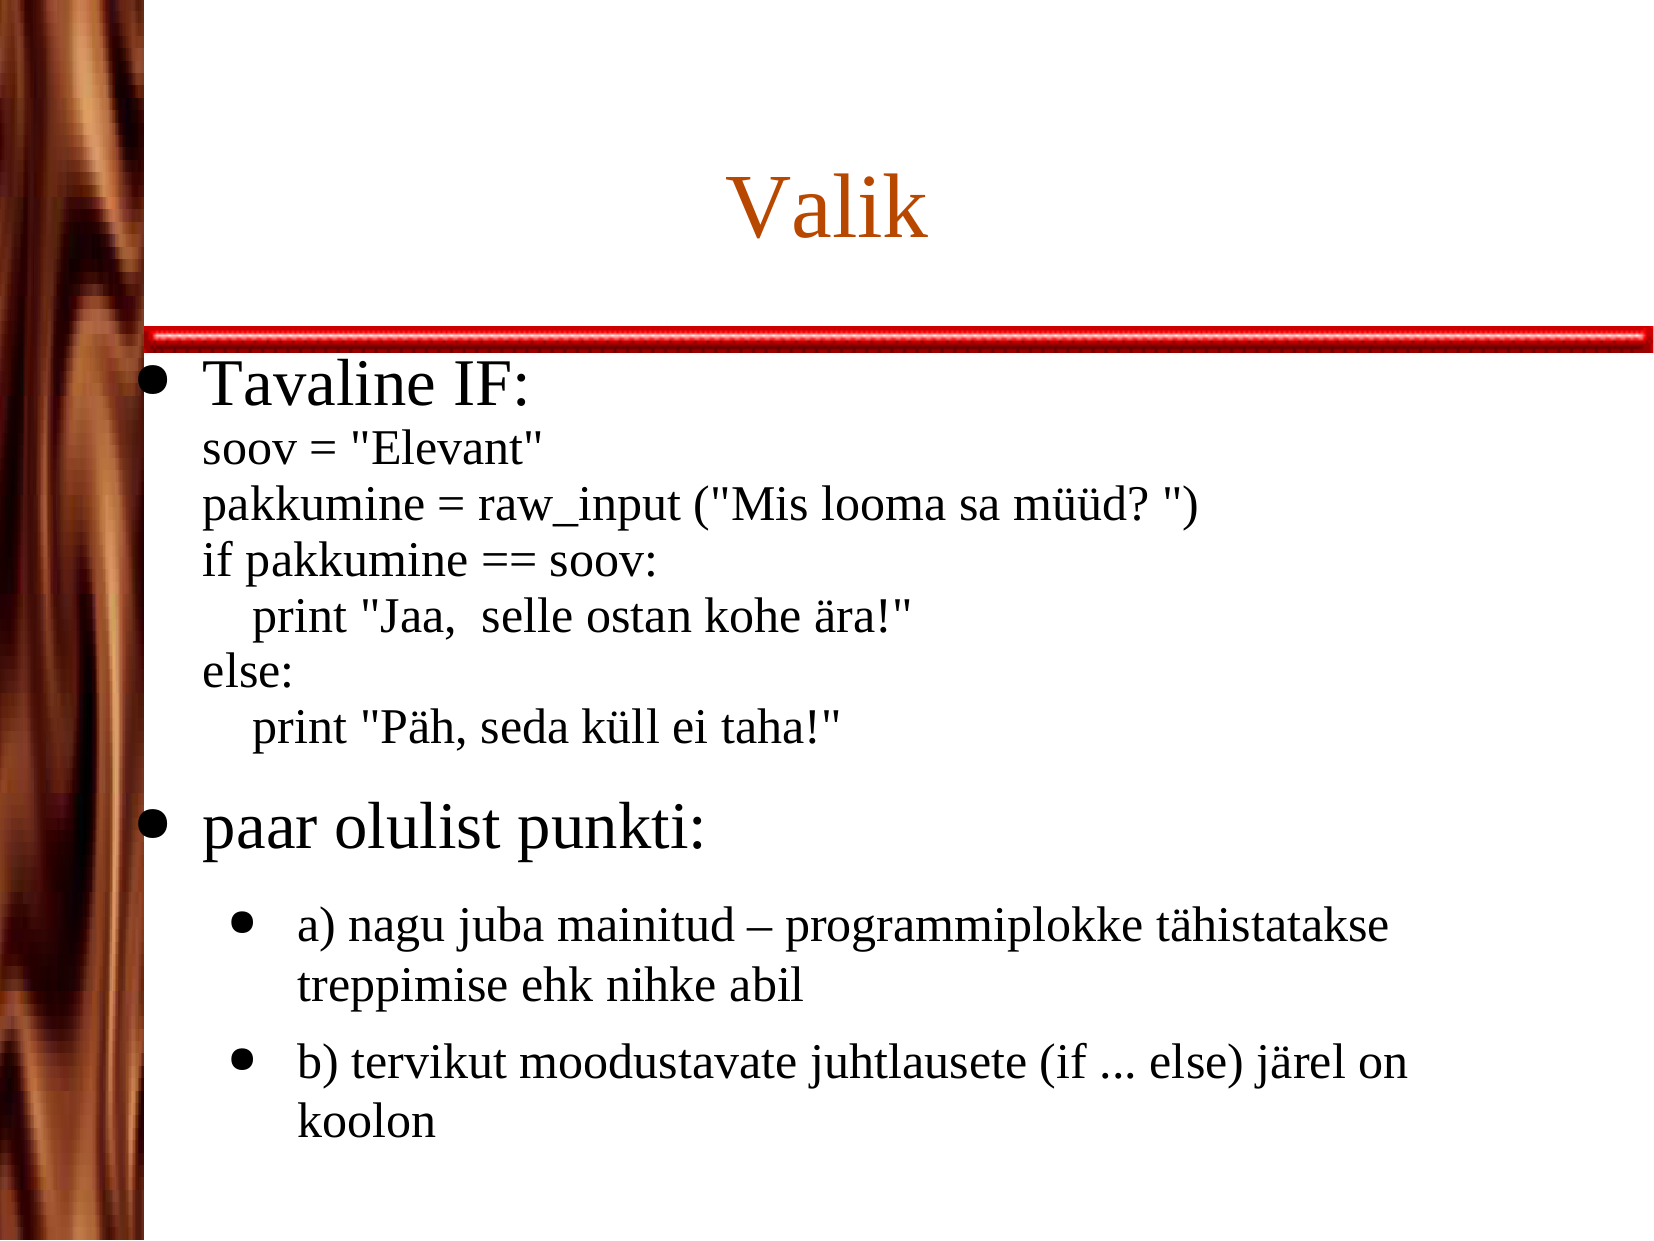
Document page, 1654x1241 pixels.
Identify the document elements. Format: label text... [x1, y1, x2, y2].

list Tavaline IF: soov = "Elevant" pakkumine = raw_input ("Mis looma sa müüd? ") if pakkumine == soov: print "Jaa, selle ostan kohe ära!" else: print "Päh, seda küll ei taha!" paar olulist punkti: a) nagu juba mainitud – programmiplokke tähistatakse treppimise ehk nihke abil b) tervikut moodustavate juhtlausete (if ... else) järel on koolon [121, 344, 1533, 1181]
title Valik [121, 100, 1533, 312]
picture [0, 0, 1654, 1240]
